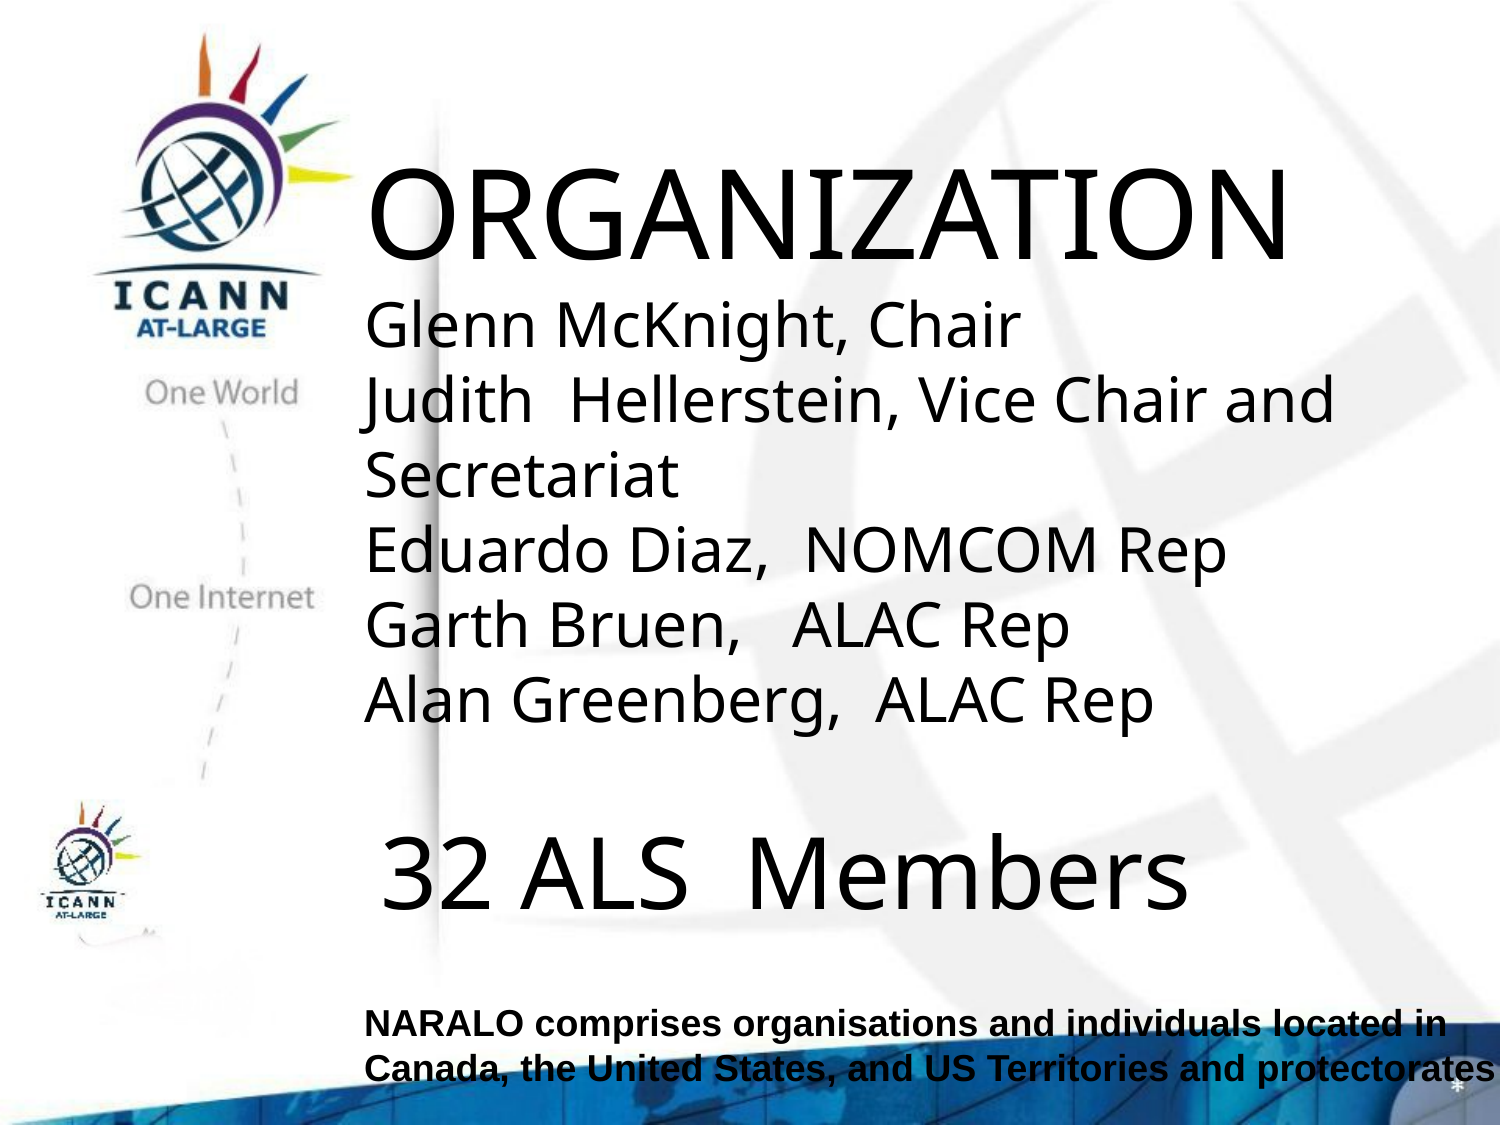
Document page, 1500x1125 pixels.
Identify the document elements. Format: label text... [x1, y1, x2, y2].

picture [1265, 1064, 1272, 1074]
text_box ORGANIZATION Glenn McKnight, Chair Judith Hellerstein, Vice Chair and Secretariat Eduardo Diaz, NOMCOM Rep Garth Bruen, ALAC Rep Alan Greenberg, ALAC Rep 32 ALS Members NARALO comprises organisations and individuals located in Canada, the United States, and US Territories and protectorates [349, 119, 1500, 957]
picture [0, 0, 1500, 1125]
